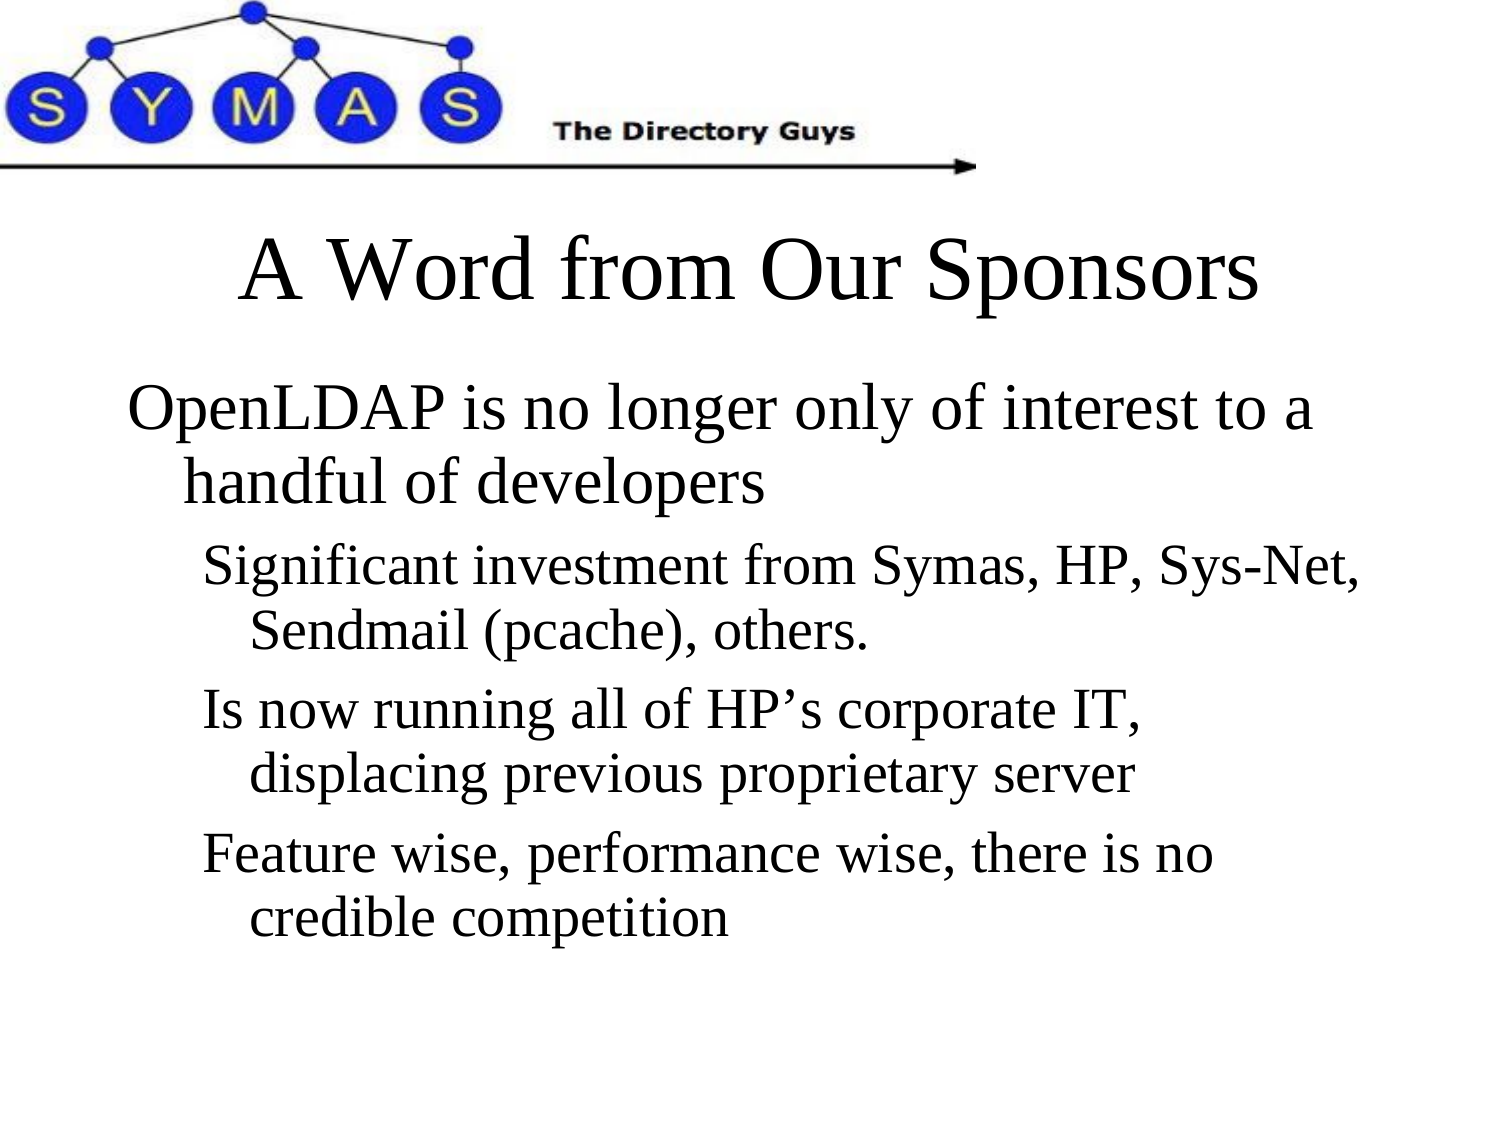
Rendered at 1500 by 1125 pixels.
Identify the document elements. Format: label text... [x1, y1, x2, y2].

title A Word from Our Sponsors [112, 187, 1388, 351]
picture [0, 0, 976, 188]
list OpenLDAP is no longer only of interest to a handful of developers Significant investment from Symas, HP, Sys-Net, Sendmail (pcache), others. Is now running all of HP’s corporate IT, displacing previous proprietary server Feature wise, performance wise, there is no credible competition [112, 362, 1388, 1038]
